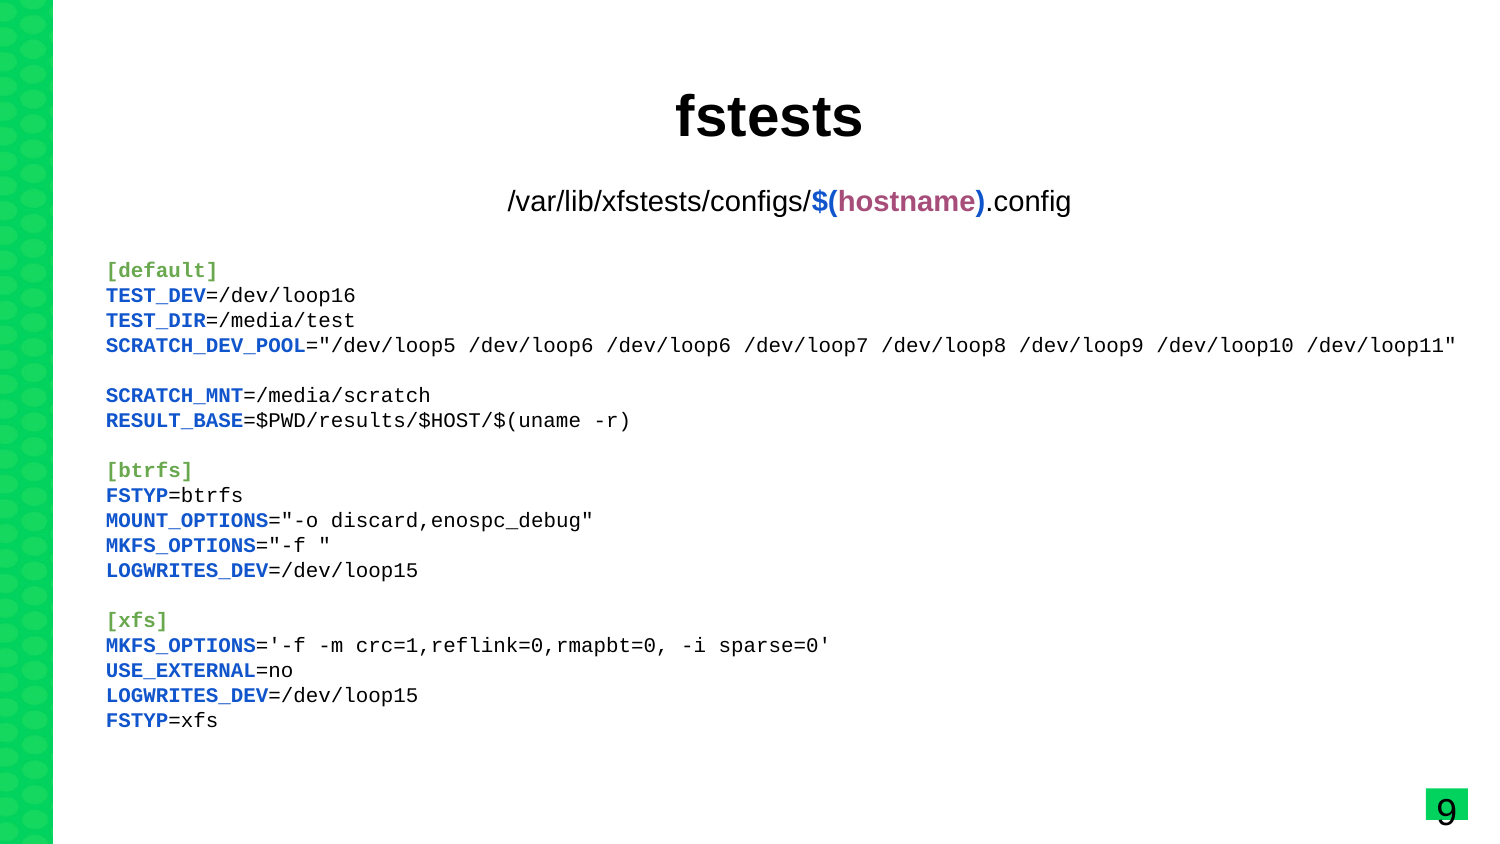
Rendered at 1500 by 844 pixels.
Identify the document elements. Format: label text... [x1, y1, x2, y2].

text_box <number> [1425, 788, 1468, 820]
text_box /var/lib/xfstests/configs/$(hostname).config [default] TEST_DEV=/dev/loop16 TEST_DIR=/media/test SCRATCH_DEV_POOL="/dev/loop5 /dev/loop6 /dev/loop6 /dev/loop7 /dev/loop8 /dev/loop9 /dev/loop10 /dev/loop11" SCRATCH_MNT=/media/scratch RESULT_BASE=$PWD/results/$HOST/$(uname -r) [btrfs] FSTYP=btrfs MOUNT_OPTIONS="-o discard,enospc_debug" MKFS_OPTIONS="-f " LOGWRITES_DEV=/dev/loop15 [xfs] MKFS_OPTIONS='-f -m crc=1,reflink=0,rmapbt=0, -i sparse=0' USE_EXTERNAL=no LOGWRITES_DEV=/dev/loop15 FSTYP=xfs [90, 134, 1489, 813]
text_box fstests [143, 70, 1397, 134]
picture [0, 0, 53, 844]
